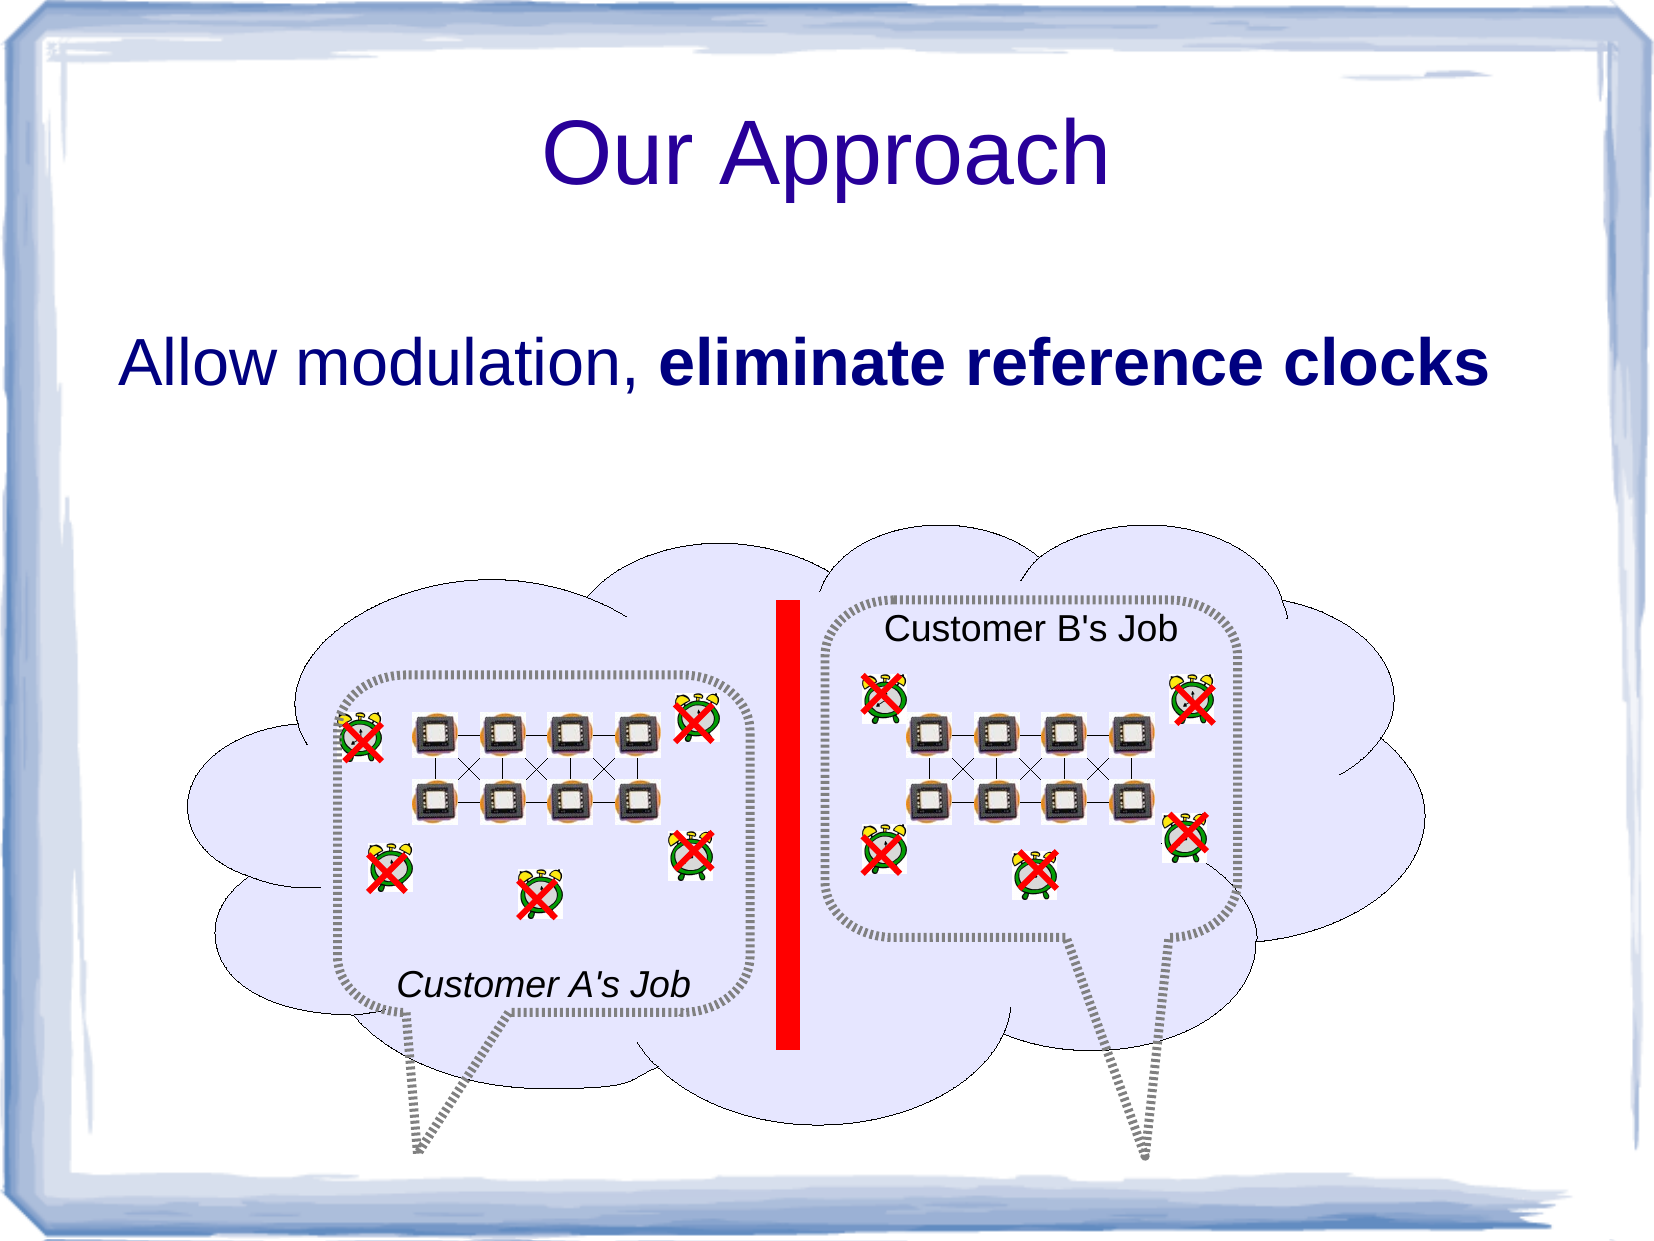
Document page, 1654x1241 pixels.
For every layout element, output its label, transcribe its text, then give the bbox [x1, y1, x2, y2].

text_box Customer B's Job [825, 600, 1238, 657]
text_box Customer A's Job [337, 955, 751, 1013]
text_box [187, 525, 1426, 1126]
title Our Approach [82, 56, 1571, 250]
picture [0, 0, 1654, 1241]
list Allow modulation, eliminate reference clocks [118, 324, 1571, 451]
